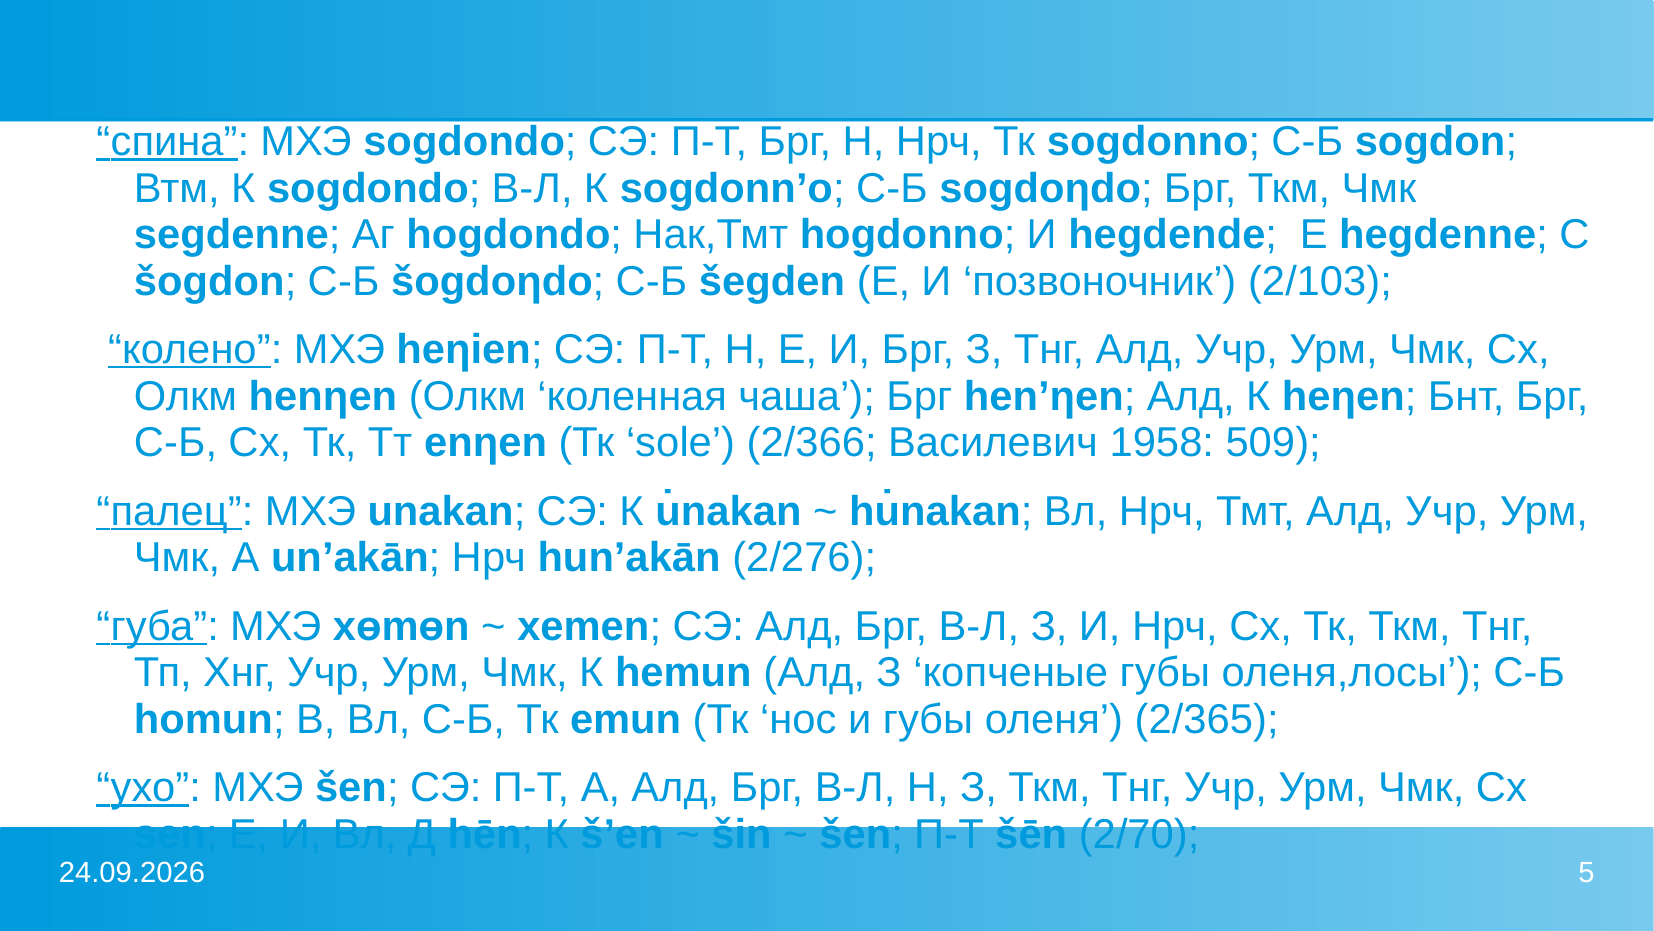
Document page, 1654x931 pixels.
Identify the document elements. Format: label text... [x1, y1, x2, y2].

list “спина”: МХЭ sogdondo; СЭ: П-Т, Брг, Н, Нрч, Тк sogdonno; С-Б sogdon; Втм, К sogdondo; В-Л, К sogdonn’o; С-Б sogdoƞdo; Брг, Ткм, Чмк segdenne; Аг hogdondo; Нак,Тмт hogdonno; И hegdende; Е hegdenne; С šogdon; С-Б šogdoƞdo; С-Б šegden (Е, И ‘позвоночник’) (2/103); “колено”: МХЭ heƞien; СЭ: П-Т, Н, Е, И, Брг, З, Тнг, Алд, Учр, Урм, Чмк, Сх, Олкм henƞen (Олкм ‘коленная чаша’); Брг hen’ƞen; Алд, К heƞen; Бнт, Брг, С-Б, Сх, Тк, Тт enƞen (Тк ‘sole’) (2/366; Василевич 1958: 509); “палец”: МХЭ unakan; СЭ: К u̇nakan ~ hu̇nakan; Вл, Нрч, Тмт, Алд, Учр, Урм, Чмк, А un’akān; Нрч hun’akān (2/276); “губа”: МХЭ xɵmɵn ~ xemen; СЭ: Алд, Брг, В-Л, З, И, Нрч, Сх, Тк, Ткм, Тнг, Тп, Хнг, Учр, Урм, Чмк, К hemun (Алд, З ‘копченые губы оленя,лосы’); С-Б homun; В, Вл, С-Б, Тк emun (Тк ‘нос и губы оленя’) (2/365); “ухо”: МХЭ šen; СЭ: П-Т, А, Алд, Брг, В-Л, Н, З, Ткм, Тнг, Учр, Урм, Чмк, Сх sen; Е, И, Вл, Д hēn; К š’en ~ šin ~ šen; П-Т šēn (2/70); [59, 118, 1595, 709]
